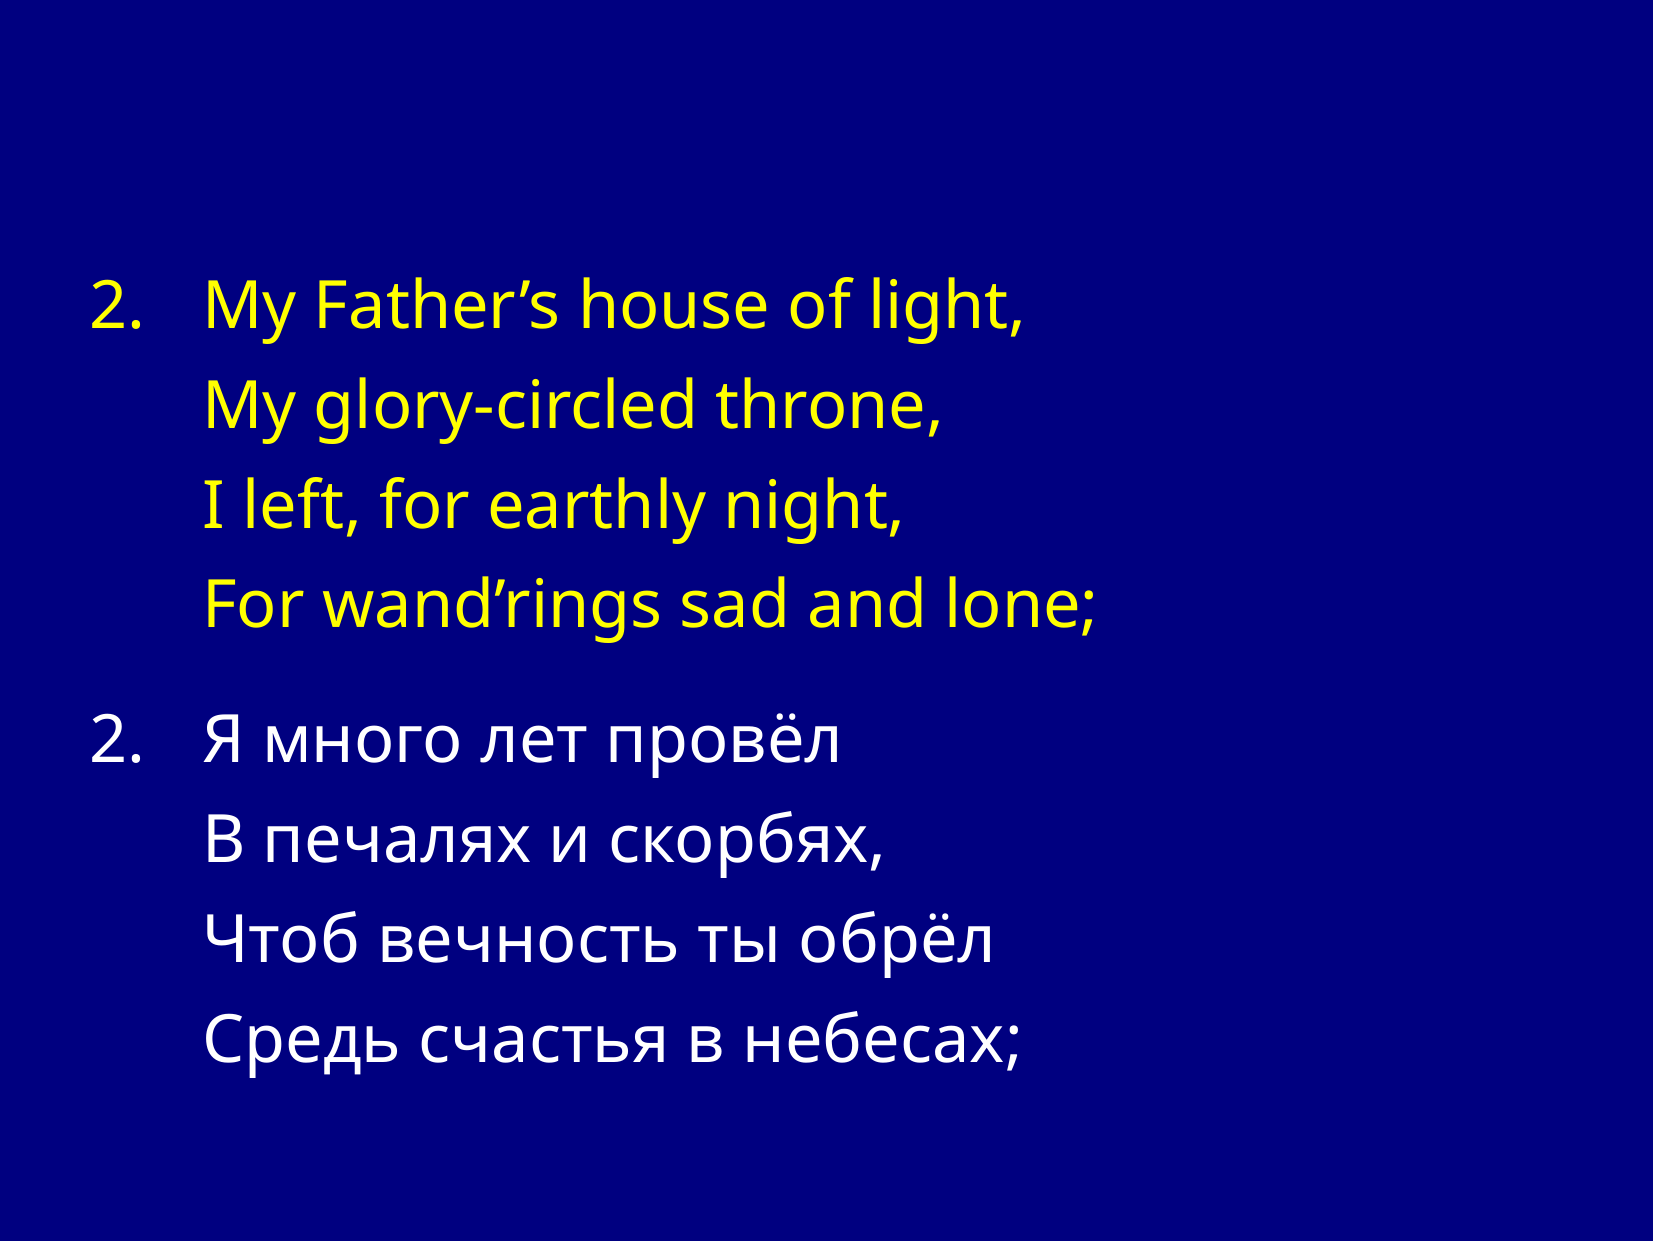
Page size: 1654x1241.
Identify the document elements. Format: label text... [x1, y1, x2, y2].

text_box 2. My Father’s house of light, My glory-circled throne, I left, for earthly night, For wand’rings sad and lone; [75, 150, 1576, 638]
text_box 2. Я много лет провёл В печалях и скорбях, Чтоб вечность ты обрёл Средь счастья в небесах; [75, 675, 1576, 1163]
